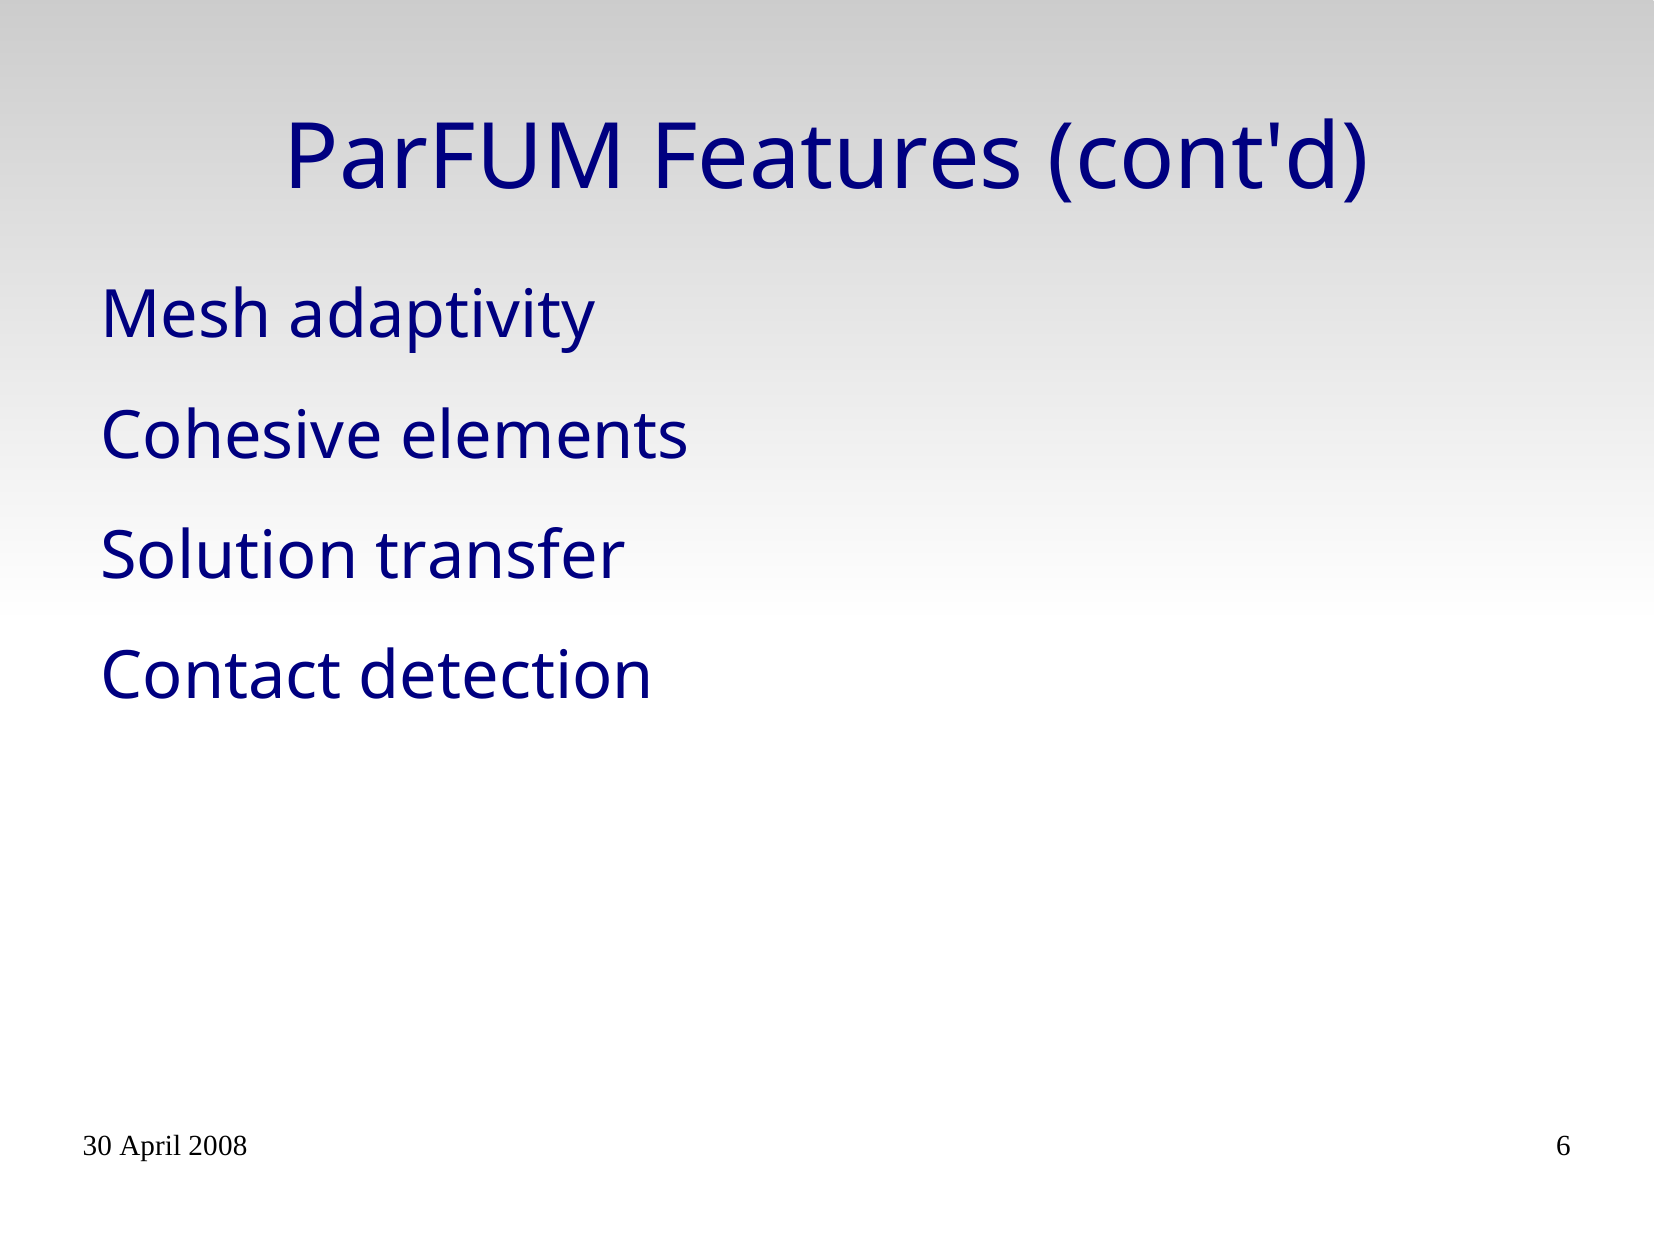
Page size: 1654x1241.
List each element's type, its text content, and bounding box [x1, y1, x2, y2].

list Mesh adaptivity Cohesive elements Solution transfer Contact detection [82, 266, 1571, 1071]
title ParFUM Features (cont'd) [82, 49, 1571, 257]
